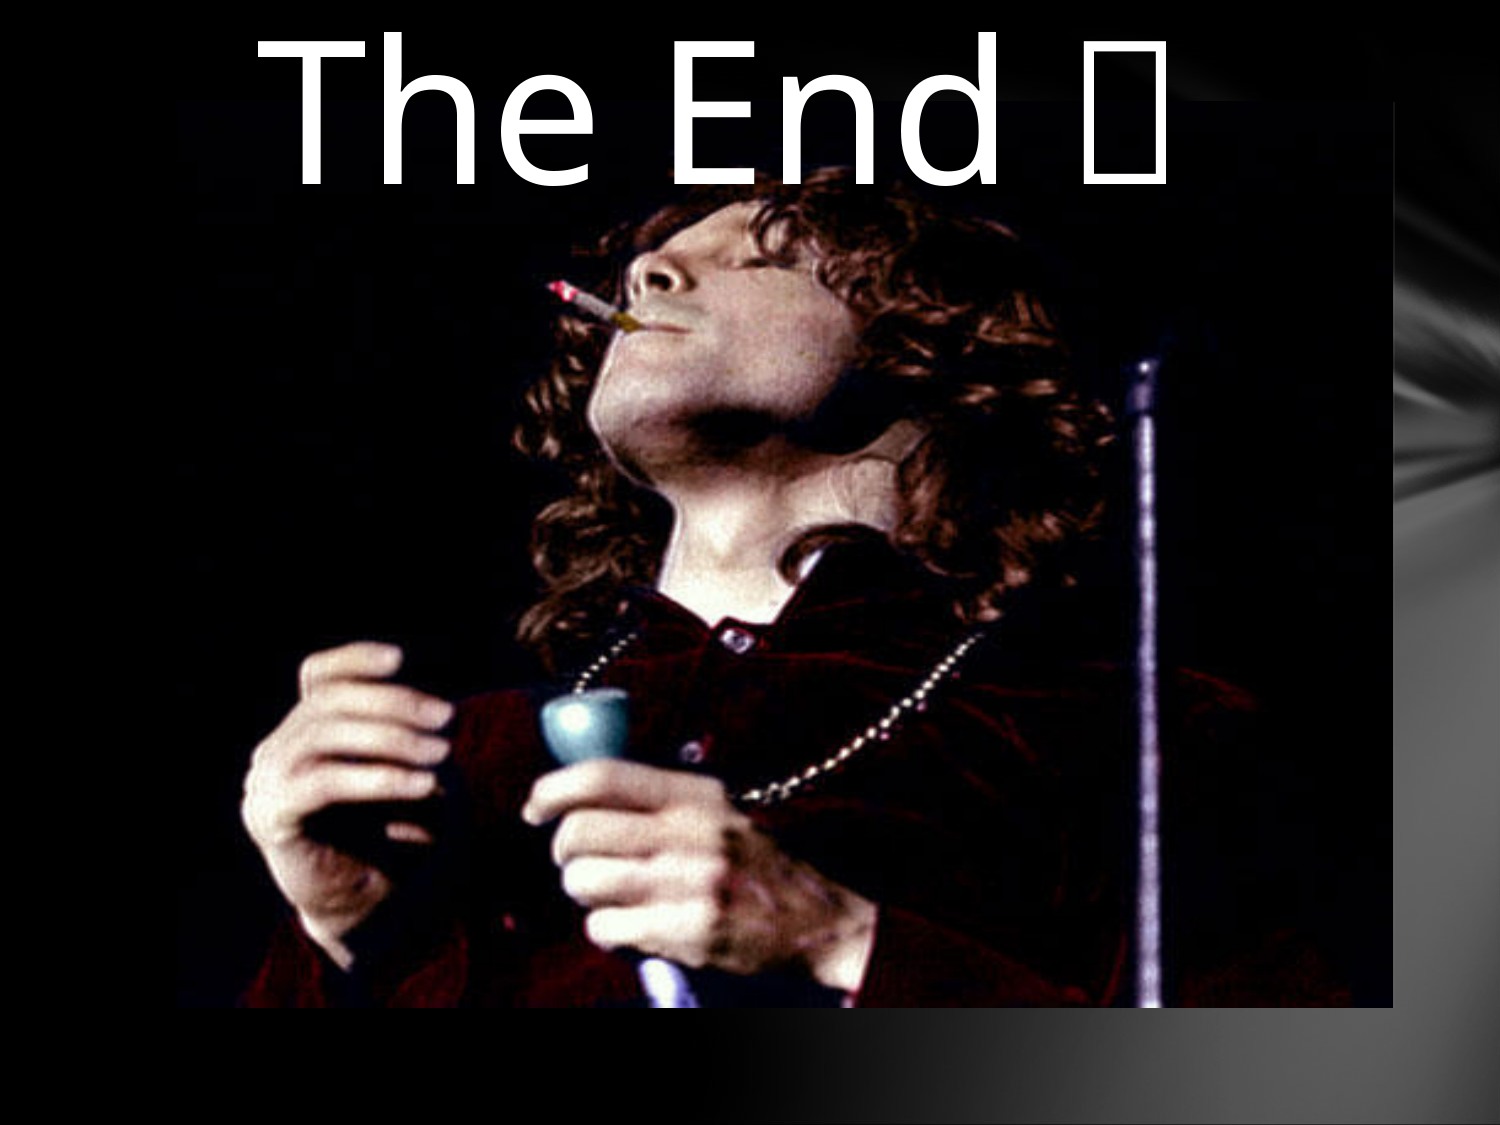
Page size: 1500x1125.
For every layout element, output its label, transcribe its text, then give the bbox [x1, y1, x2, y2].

picture [0, 0, 1500, 1125]
text_box The End  [241, 19, 1329, 232]
